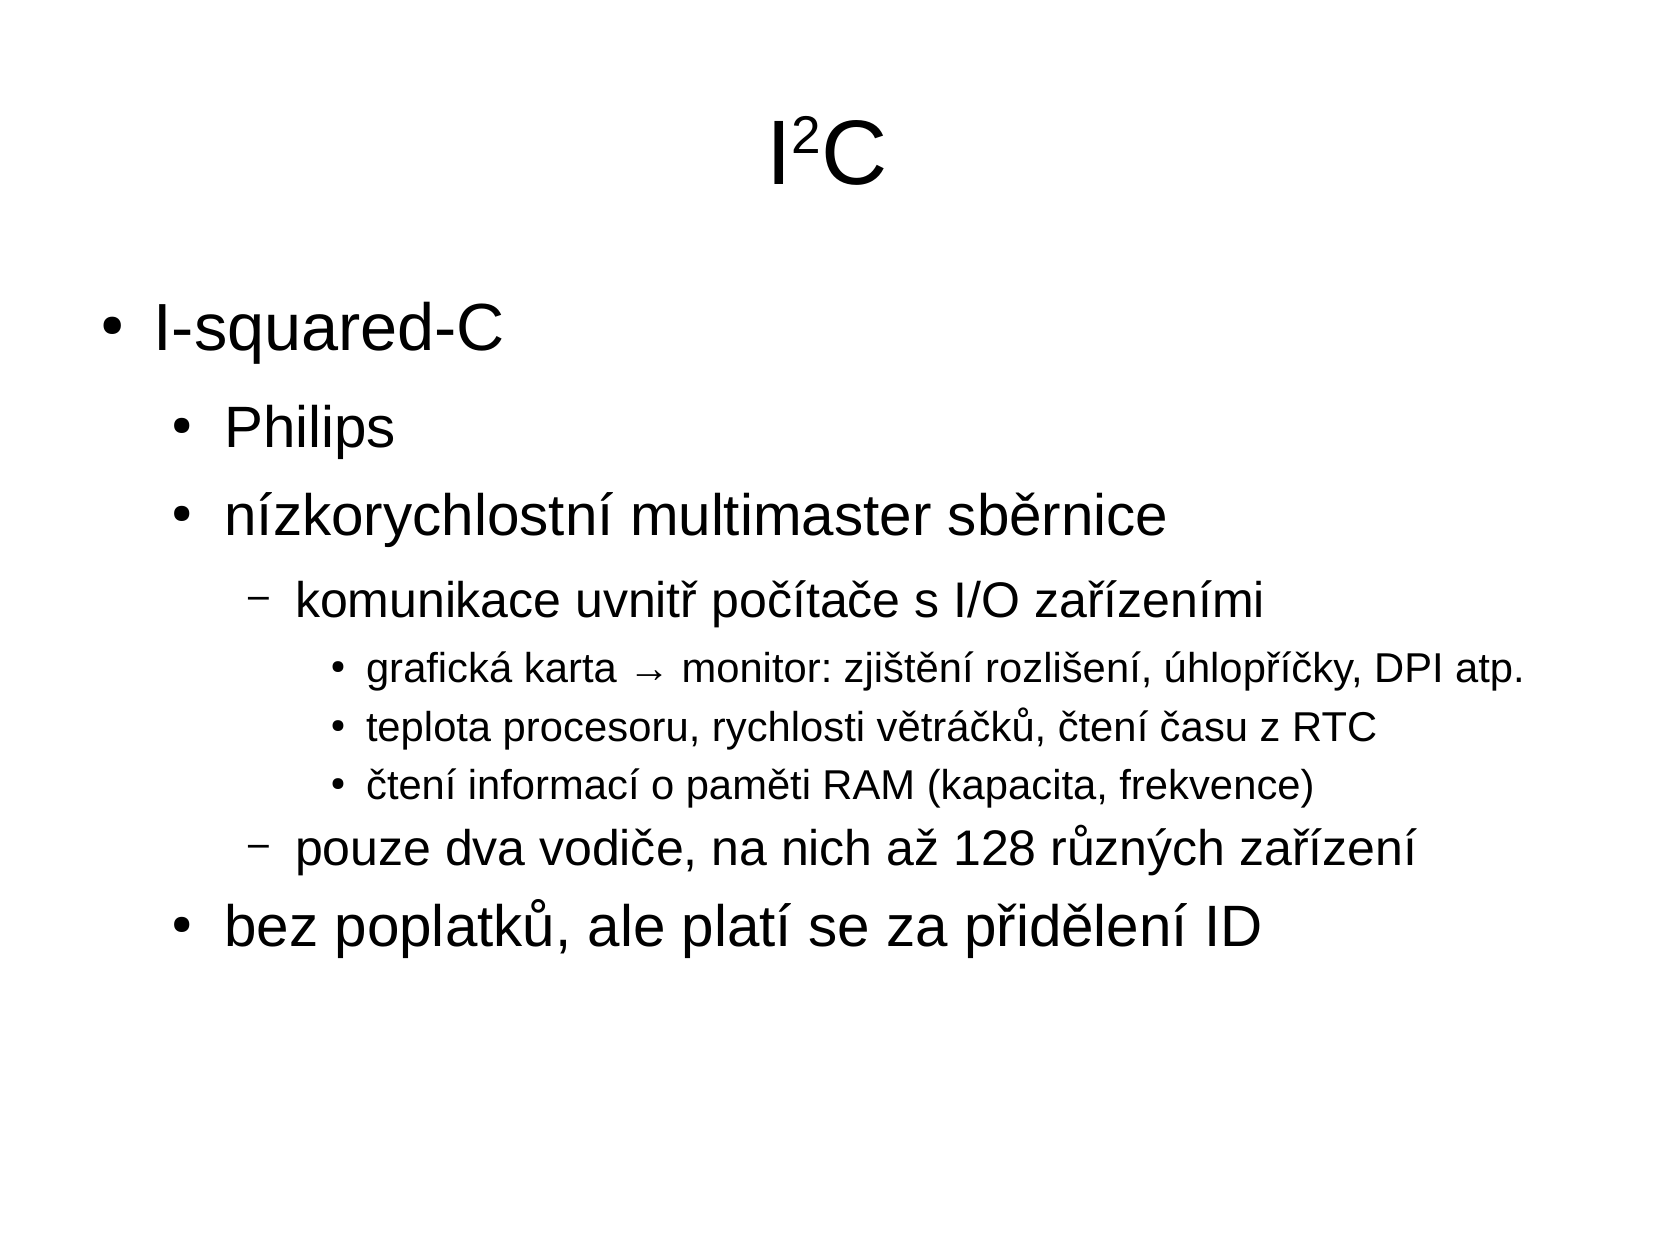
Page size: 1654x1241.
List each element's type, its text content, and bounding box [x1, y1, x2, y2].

list I-squared-C Philips nízkorychlostní multimaster sběrnice komunikace uvnitř počítače s I/O zařízeními grafická karta → monitor: zjištění rozlišení, úhlopříčky, DPI atp. teplota procesoru, rychlosti větráčků, čtení času z RTC čtení informací o paměti RAM (kapacita, frekvence) pouze dva vodiče, na nich až 128 různých zařízení bez poplatků, ale platí se za přidělení ID [82, 290, 1571, 1109]
title I2C [82, 49, 1571, 257]
